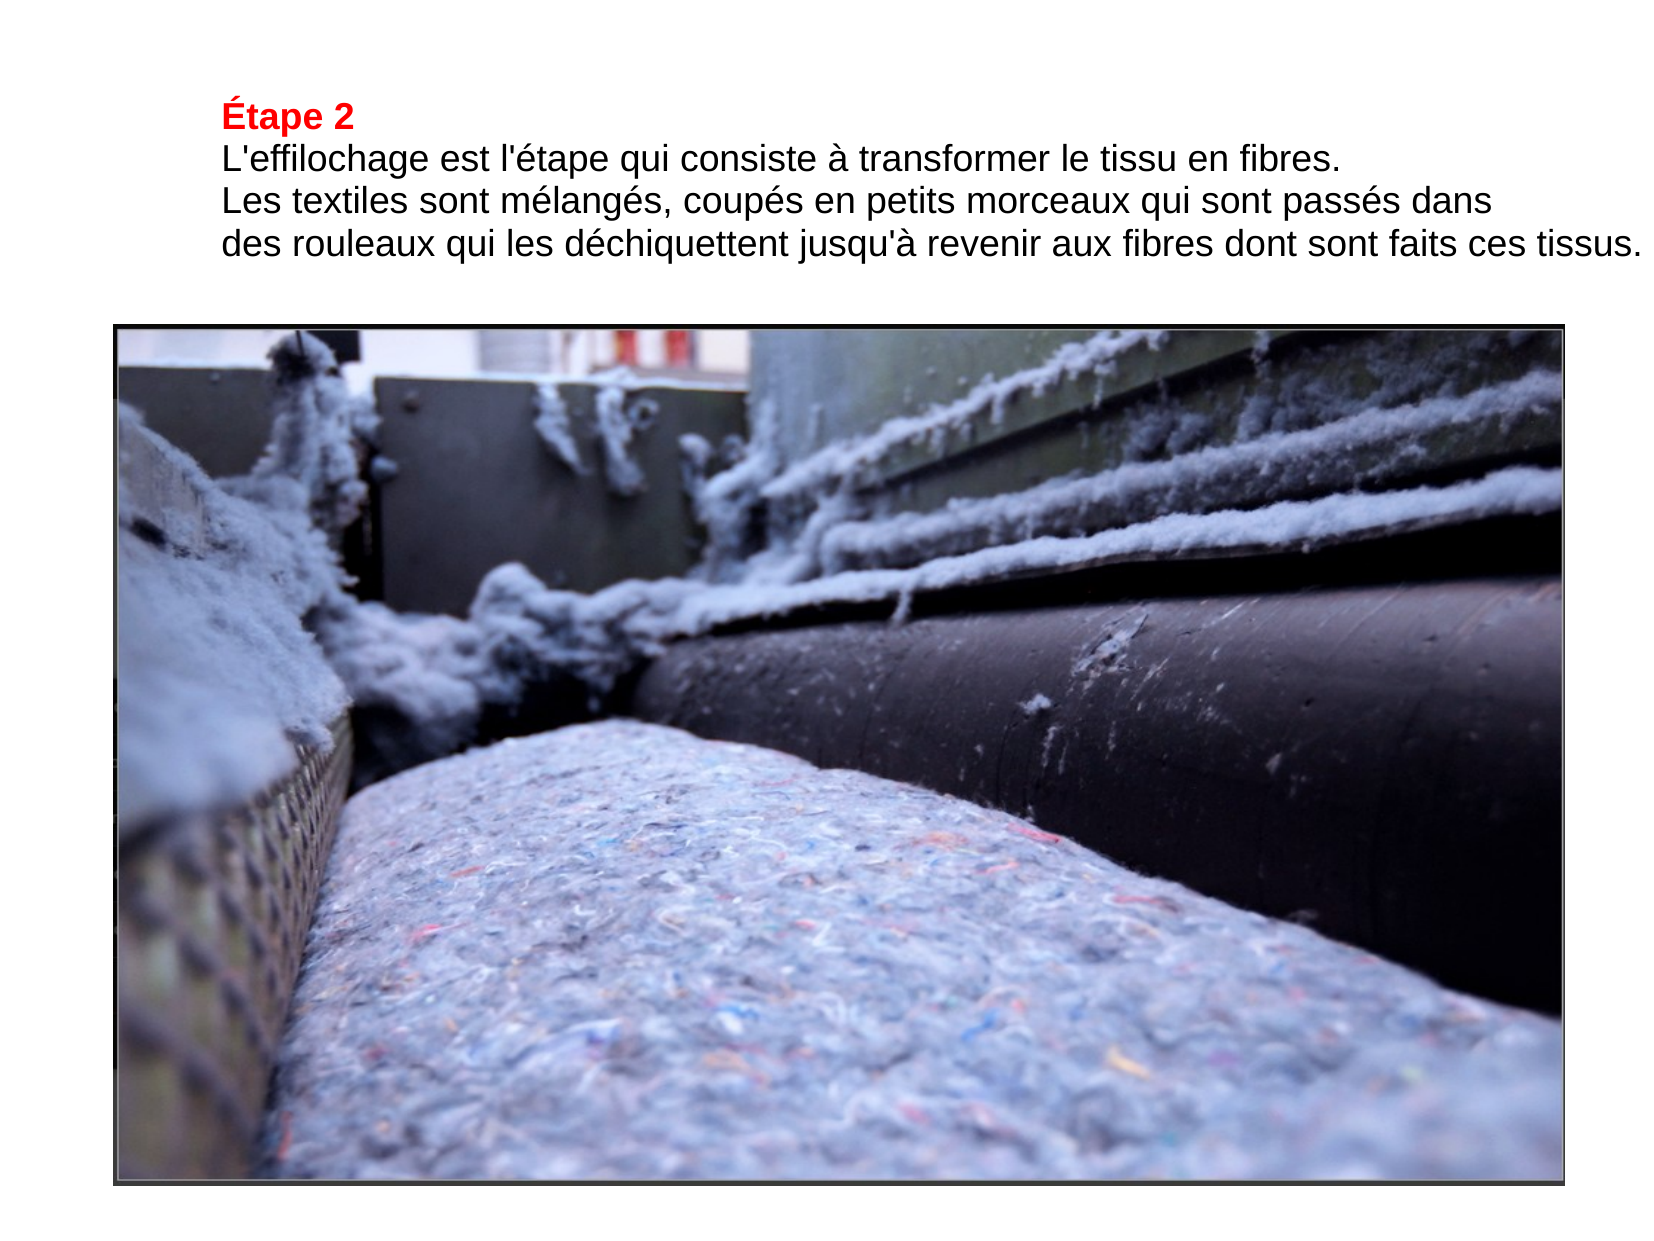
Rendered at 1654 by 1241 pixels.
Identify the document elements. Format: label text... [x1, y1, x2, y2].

picture [113, 324, 1565, 1186]
text_box Étape 2 L'effilochage est l'étape qui consiste à transformer le tissu en fibres. Les textiles sont mélangés, coupés en petits morceaux qui sont passés dans des rouleaux qui les déchiquettent jusqu'à revenir aux fibres dont sont faits ces tissus. [206, 88, 1654, 273]
